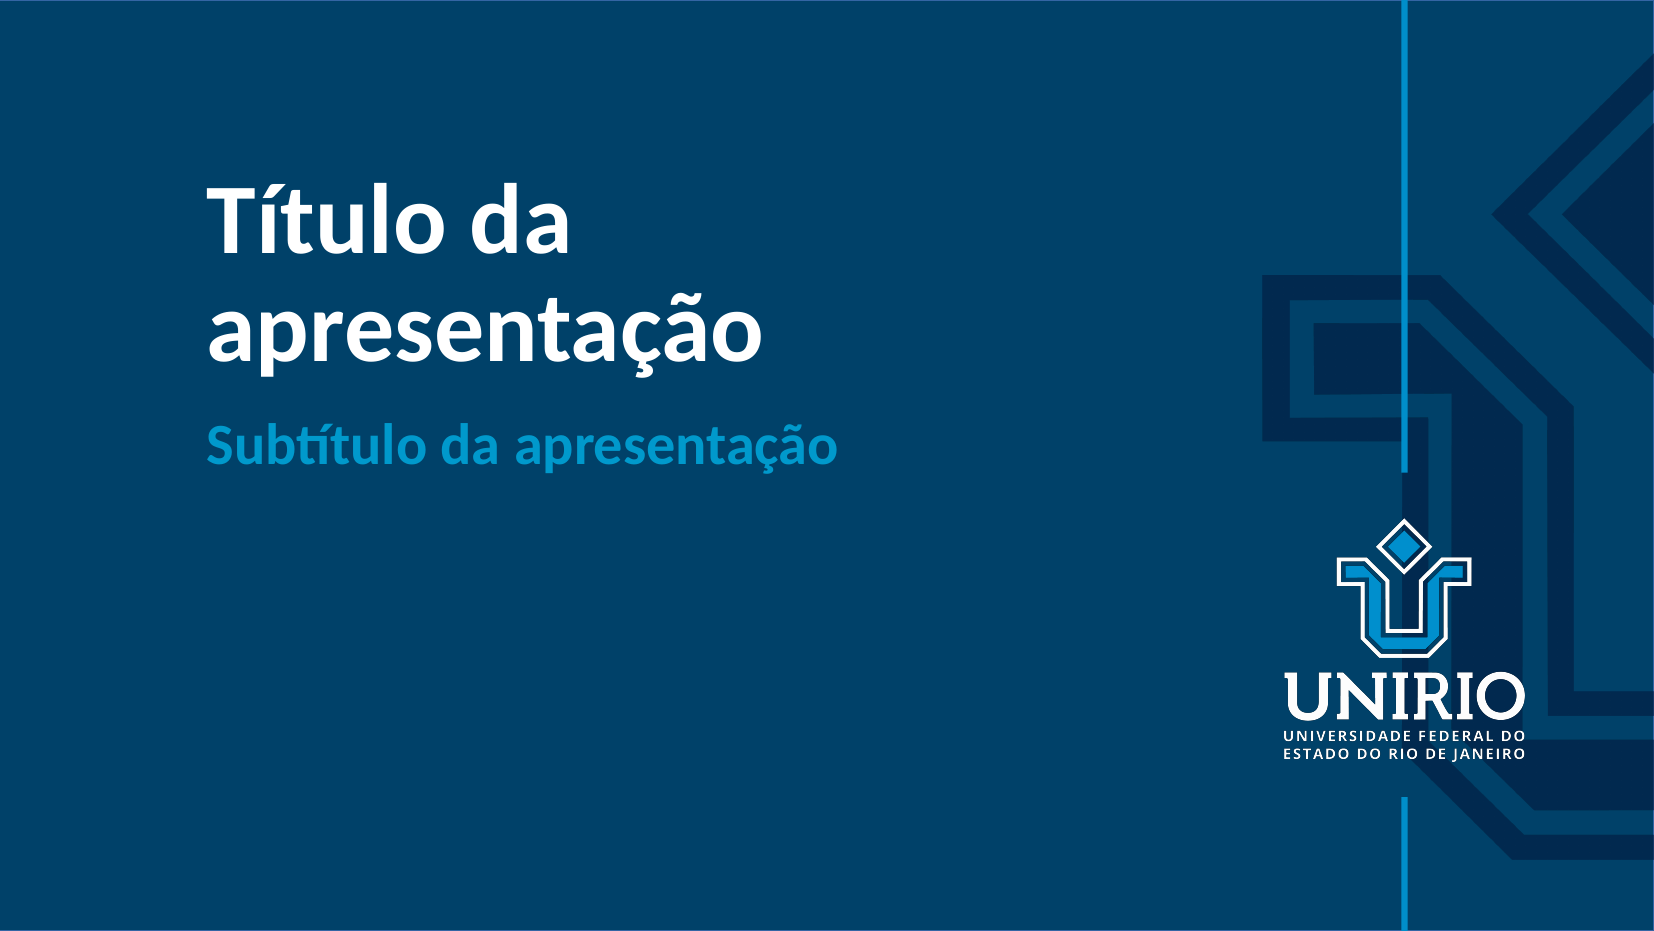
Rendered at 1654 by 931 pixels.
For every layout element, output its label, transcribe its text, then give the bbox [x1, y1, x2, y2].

subtitle Subtítulo da apresentação [206, 406, 1230, 599]
title Título da apresentação [206, 166, 1263, 378]
